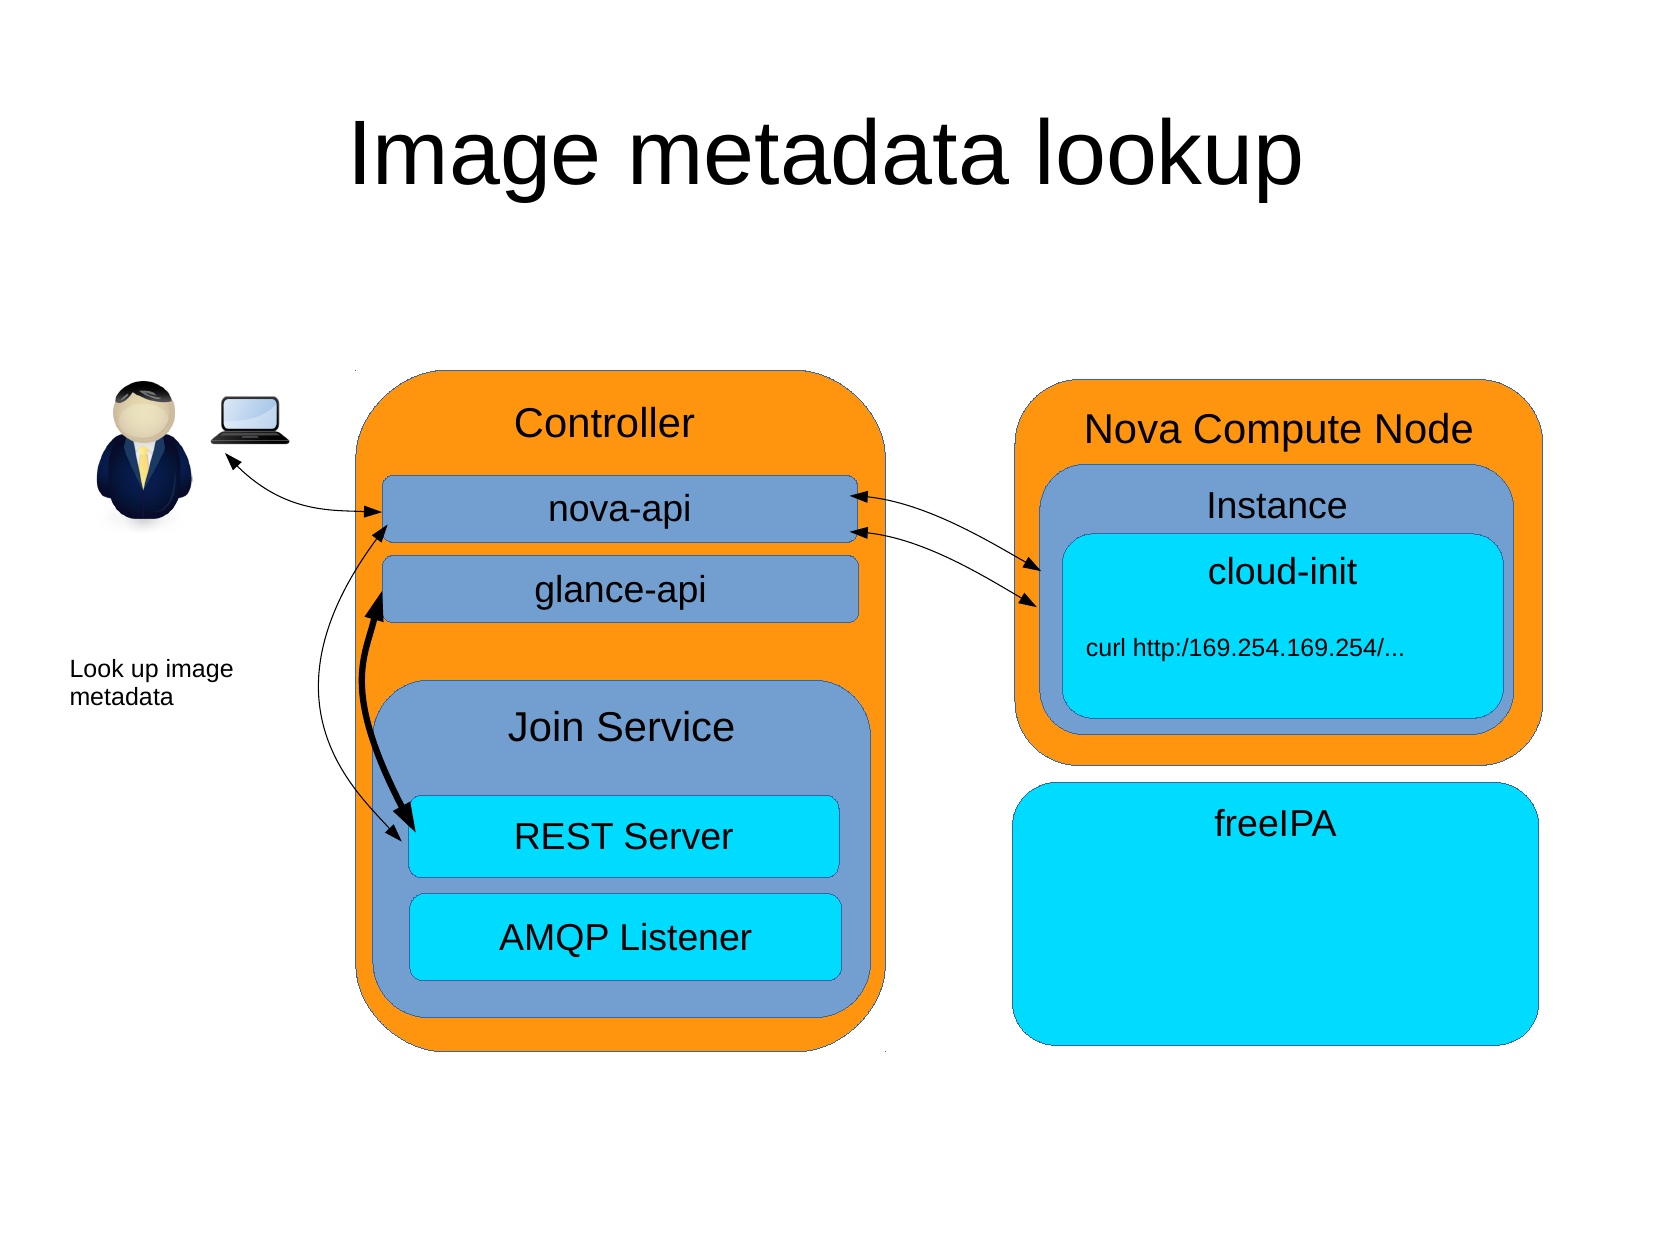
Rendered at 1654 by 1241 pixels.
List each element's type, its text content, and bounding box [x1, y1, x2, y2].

text_box Nova Compute Node [1014, 379, 1543, 766]
text_box Controller [499, 392, 768, 463]
text_box nova-api [382, 475, 858, 543]
text_box freeIPA [1012, 782, 1539, 1046]
text_box AMQP Listener [409, 893, 842, 981]
text_box REST Server [408, 795, 840, 878]
text_box [355, 512, 382, 568]
text_box Look up image metadata [54, 646, 301, 760]
title Image metadata lookup [82, 49, 1571, 257]
text_box Instance [1039, 464, 1514, 735]
text_box [858, 498, 886, 535]
text_box [355, 534, 886, 1052]
text_box cloud-init curl http:/169.254.169.254/... [1062, 533, 1504, 719]
text_box glance-api [382, 555, 859, 623]
picture [82, 368, 293, 533]
text_box Join Service [372, 680, 871, 1018]
text_box [355, 370, 886, 511]
